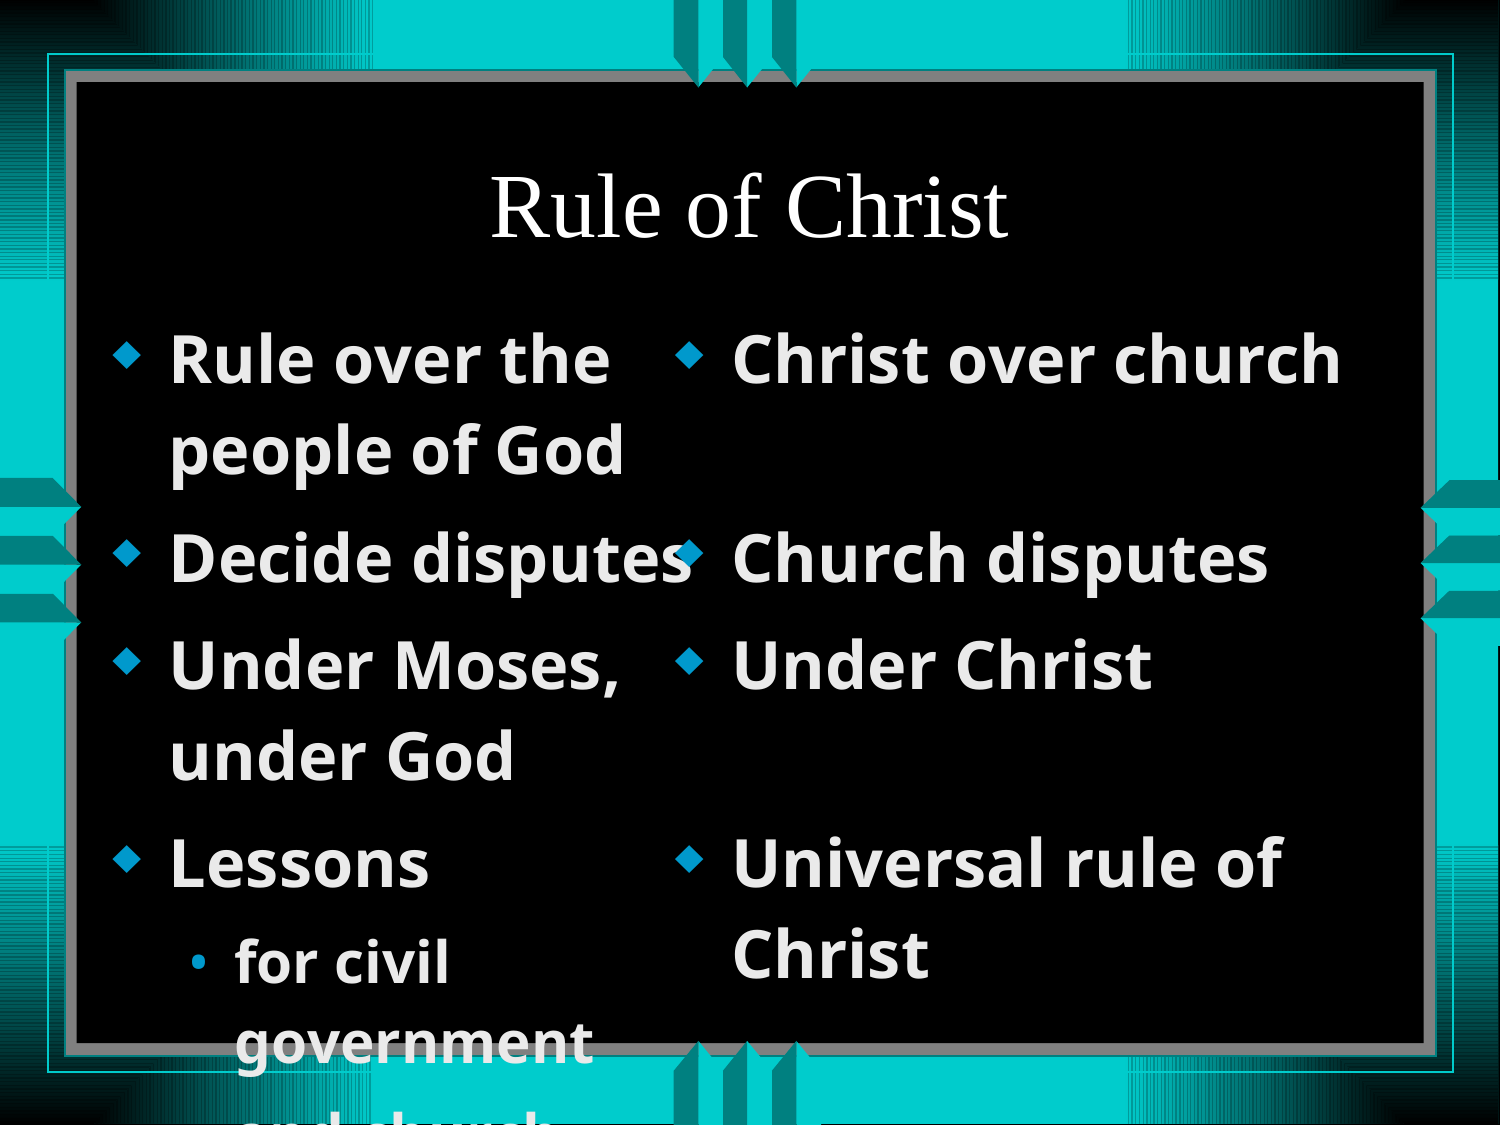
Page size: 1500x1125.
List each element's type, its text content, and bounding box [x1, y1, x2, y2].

title Rule of Christ [112, 112, 1388, 300]
list Christ over church Church disputes Under Christ Universal rule of Christ [675, 312, 1388, 1008]
list Rule over the people of God Decide disputes Under Moses, under God Lessons for civil government and church government [112, 312, 735, 1017]
